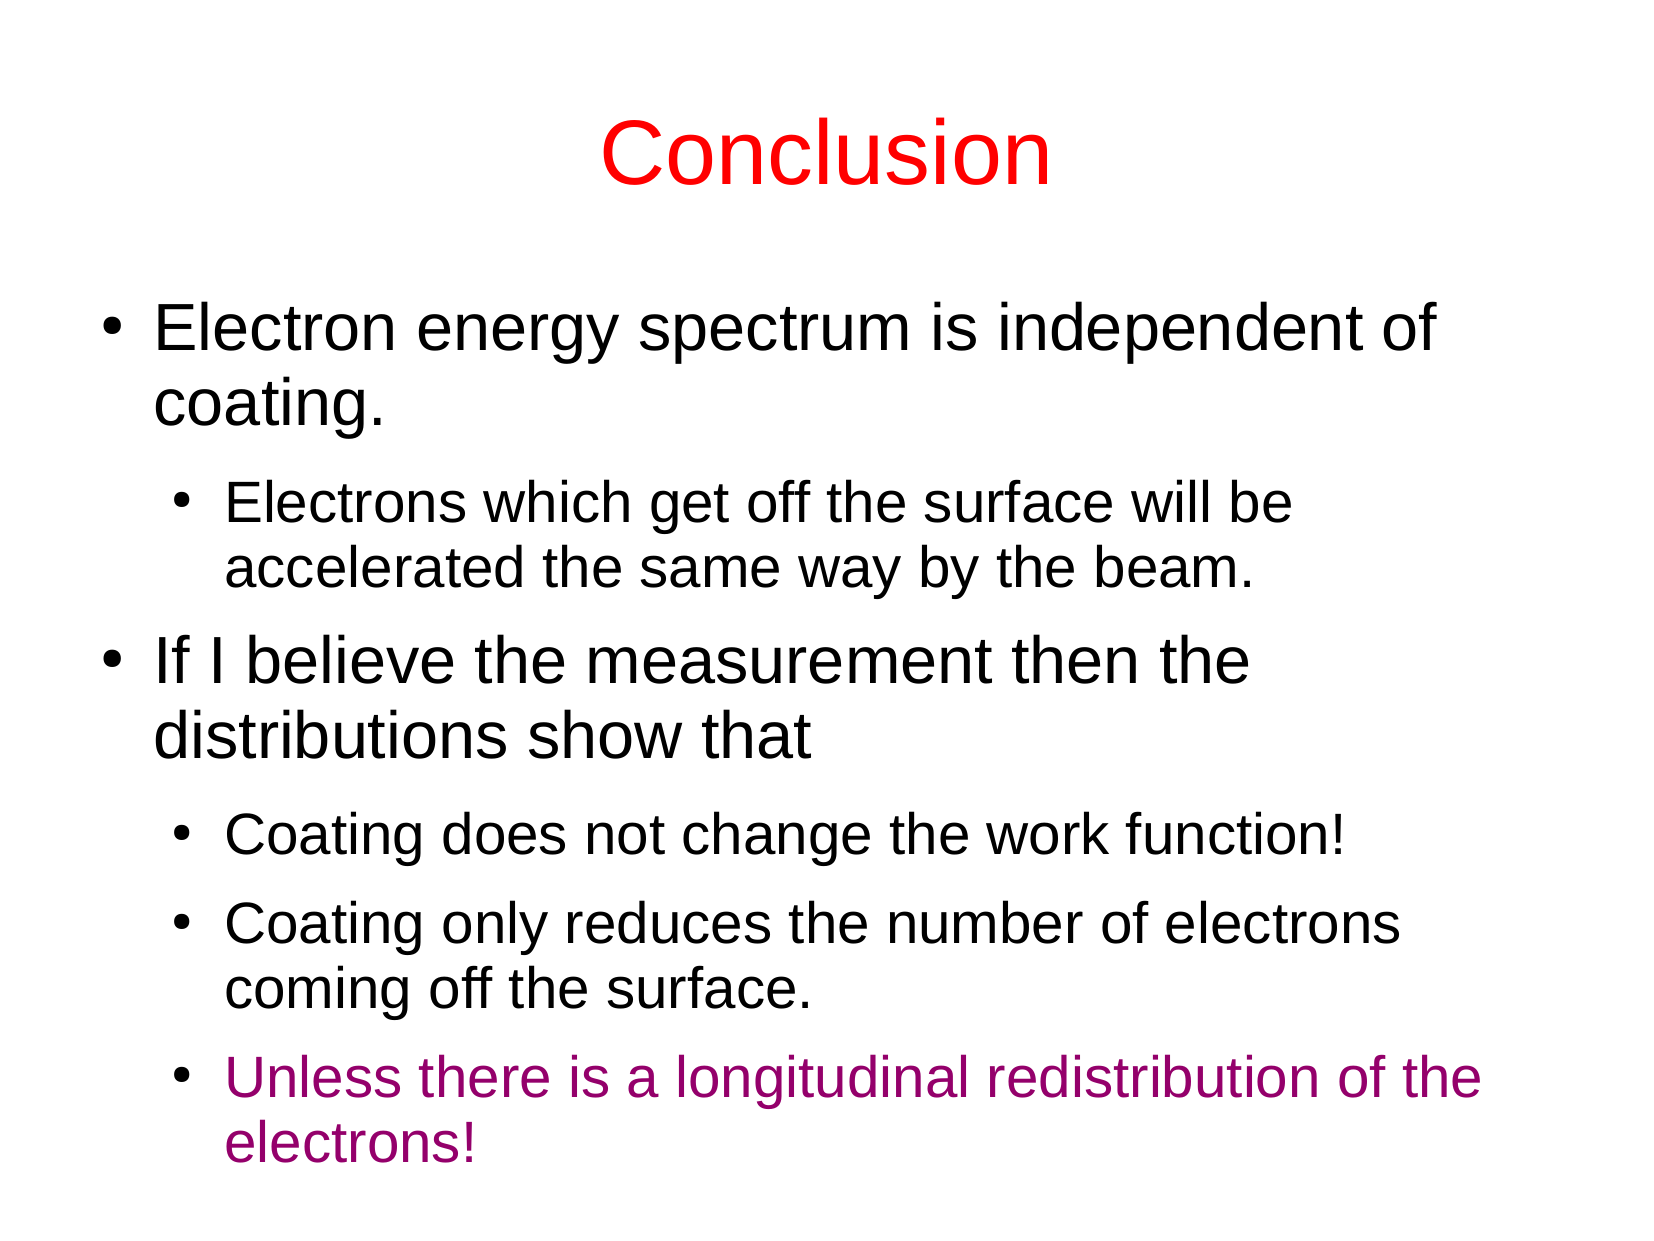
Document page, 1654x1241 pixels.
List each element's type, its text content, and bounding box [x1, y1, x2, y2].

list Electron energy spectrum is independent of coating. Electrons which get off the surface will be accelerated the same way by the beam. If I believe the measurement then the distributions show that Coating does not change the work function! Coating only reduces the number of electrons coming off the surface. Unless there is a longitudinal redistribution of the electrons! [82, 290, 1571, 1175]
title Conclusion [82, 49, 1571, 257]
